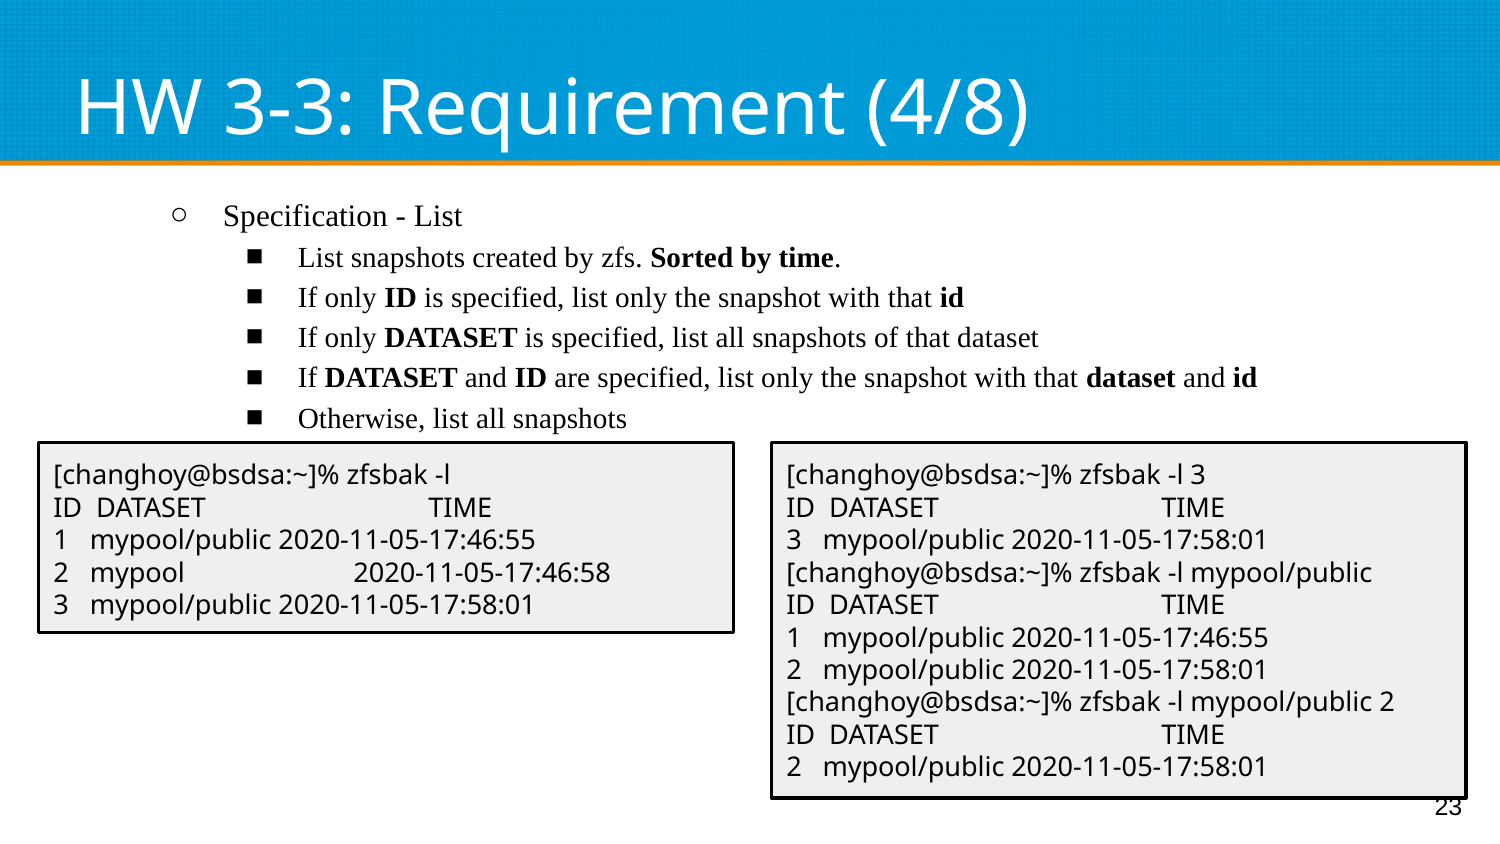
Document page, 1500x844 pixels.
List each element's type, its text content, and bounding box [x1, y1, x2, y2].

slide_number <number> [1403, 779, 1494, 844]
picture [0, 160, 1500, 844]
title HW 3-3: Requirement (4/8) [74, 33, 1425, 175]
text_box [changhoy@bsdsa:~]% zfsbak -l ID DATASET TIME 1 mypool/public 2020-11-05-17:46:55 2 mypool 2020-11-05-17:46:58 3 mypool/public 2020-11-05-17:58:01 [38, 442, 734, 633]
list Specification - List List snapshots created by zfs. Sorted by time. If only ID is specified, list only the snapshot with that id If only DATASET is specified, list all snapshots of that dataset If DATASET and ID are specified, list only the snapshot with that dataset and id Otherwise, list all snapshots [72, 190, 1427, 747]
text_box [changhoy@bsdsa:~]% zfsbak -l 3 ID DATASET TIME 3 mypool/public 2020-11-05-17:58:01 [changhoy@bsdsa:~]% zfsbak -l mypool/public ID DATASET TIME 1 mypool/public 2020-11-05-17:46:55 2 mypool/public 2020-11-05-17:58:01 [changhoy@bsdsa:~]% zfsbak -l mypool/public 2 ID DATASET TIME 2 mypool/public 2020-11-05-17:58:01 [771, 442, 1467, 798]
